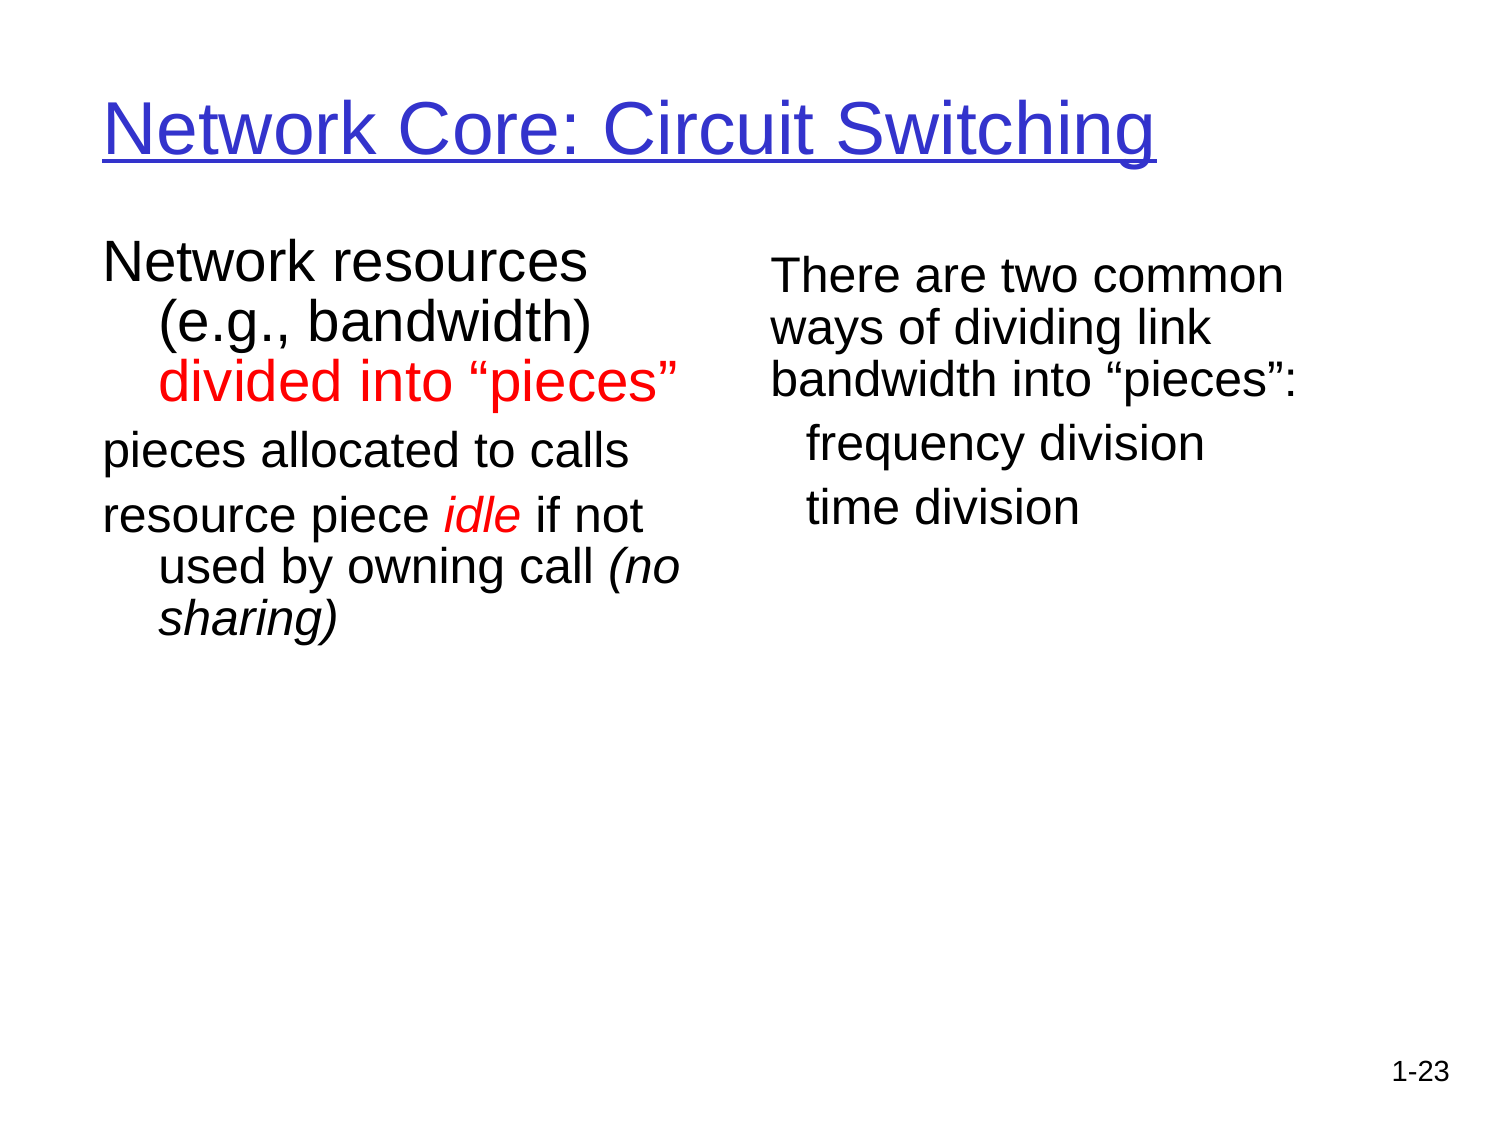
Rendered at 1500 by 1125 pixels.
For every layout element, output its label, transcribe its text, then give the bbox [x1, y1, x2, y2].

list Network resources (e.g., bandwidth) divided into “pieces” pieces allocated to calls resource piece idle if not used by owning call (no sharing) [87, 224, 751, 988]
title Network Core: Circuit Switching [87, 37, 1363, 225]
text_box There are two common ways of dividing link bandwidth into “pieces”: frequency division time division [755, 243, 1419, 1007]
